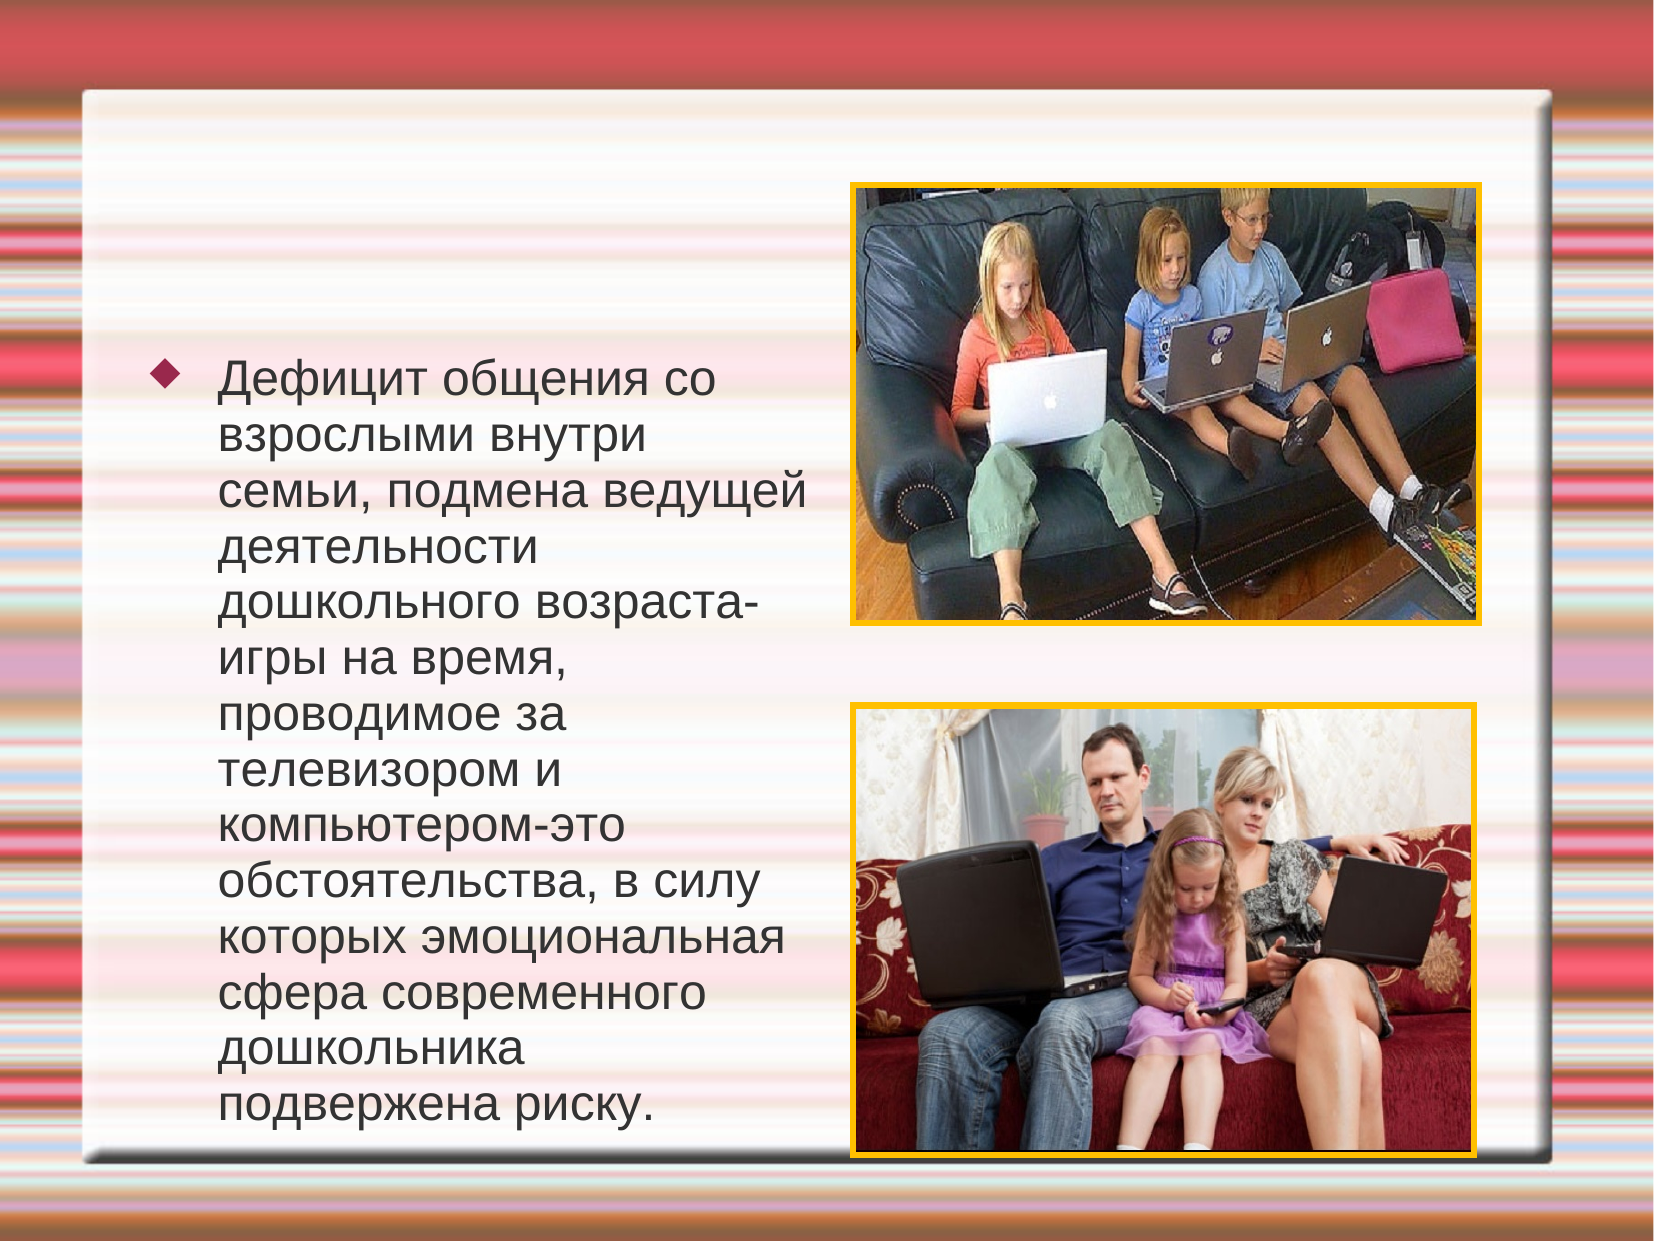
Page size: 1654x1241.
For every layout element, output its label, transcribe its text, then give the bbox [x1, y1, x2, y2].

picture [0, 0, 1654, 1241]
list Дефицит общения со взрослыми внутри семьи, подмена ведущей деятельности дошкольного возраста-игры на время, проводимое за телевизором и компьютером-это обстоятельства, в силу которых эмоциональная сфера современного дошкольника подвержена риску. [134, 350, 809, 1132]
